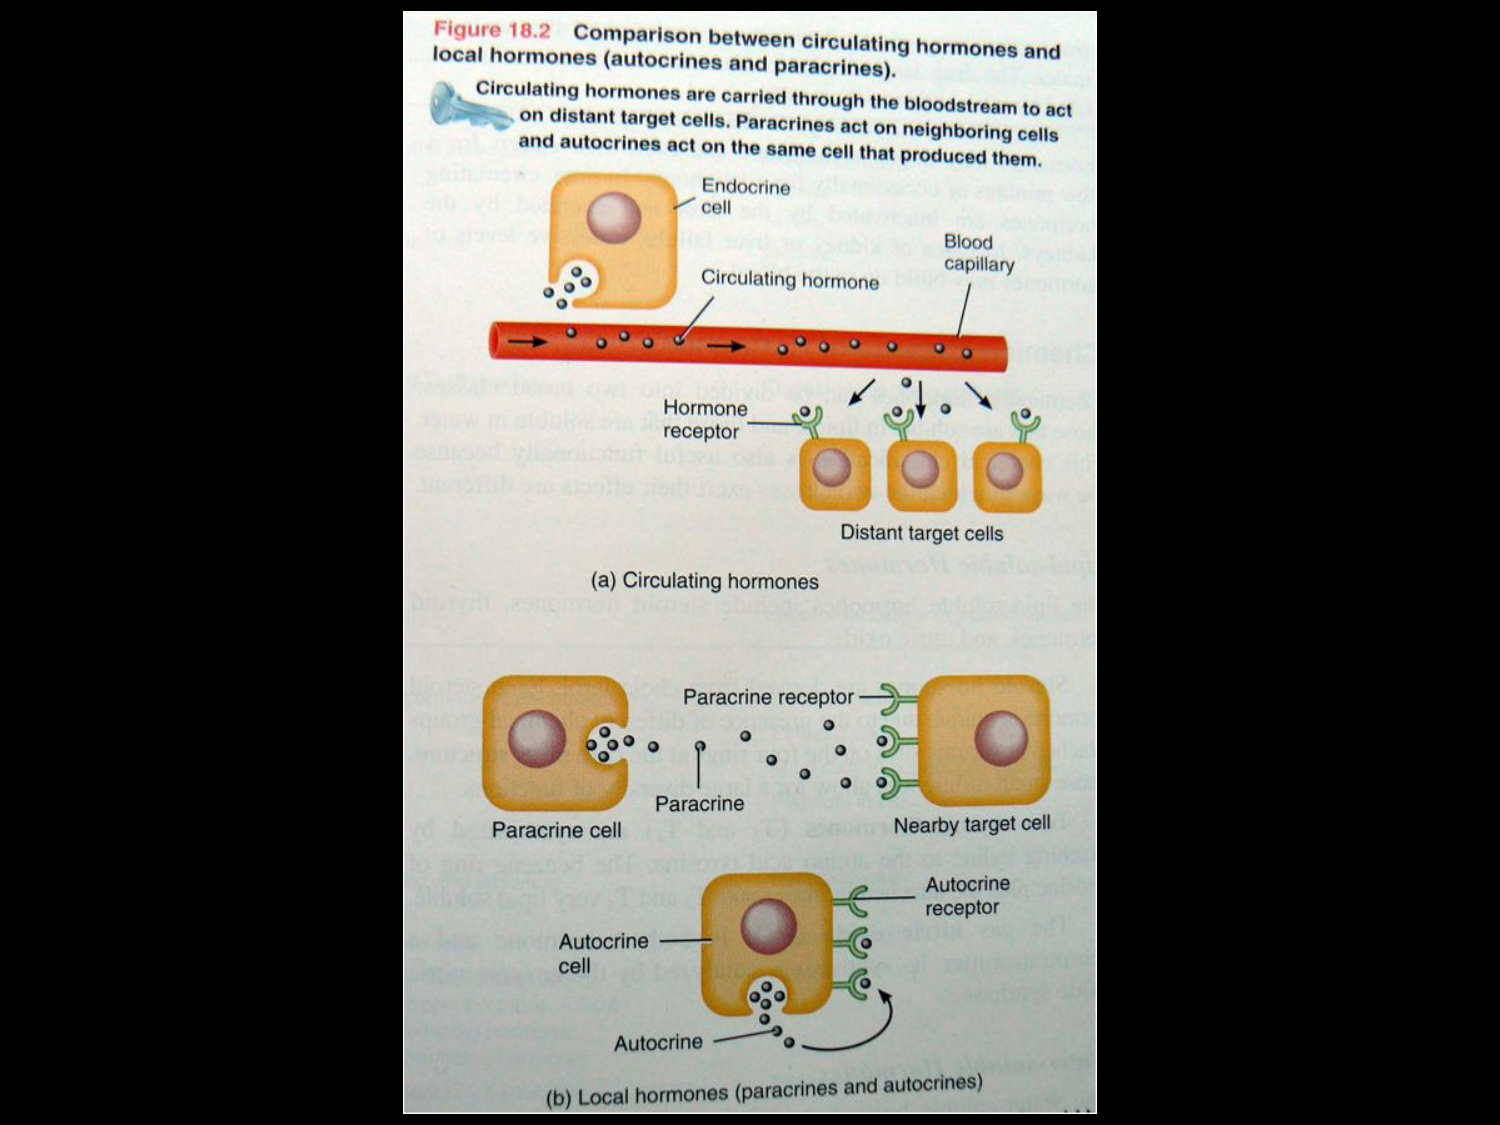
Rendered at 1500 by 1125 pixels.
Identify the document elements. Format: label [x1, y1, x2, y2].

picture [403, 11, 1097, 1114]
